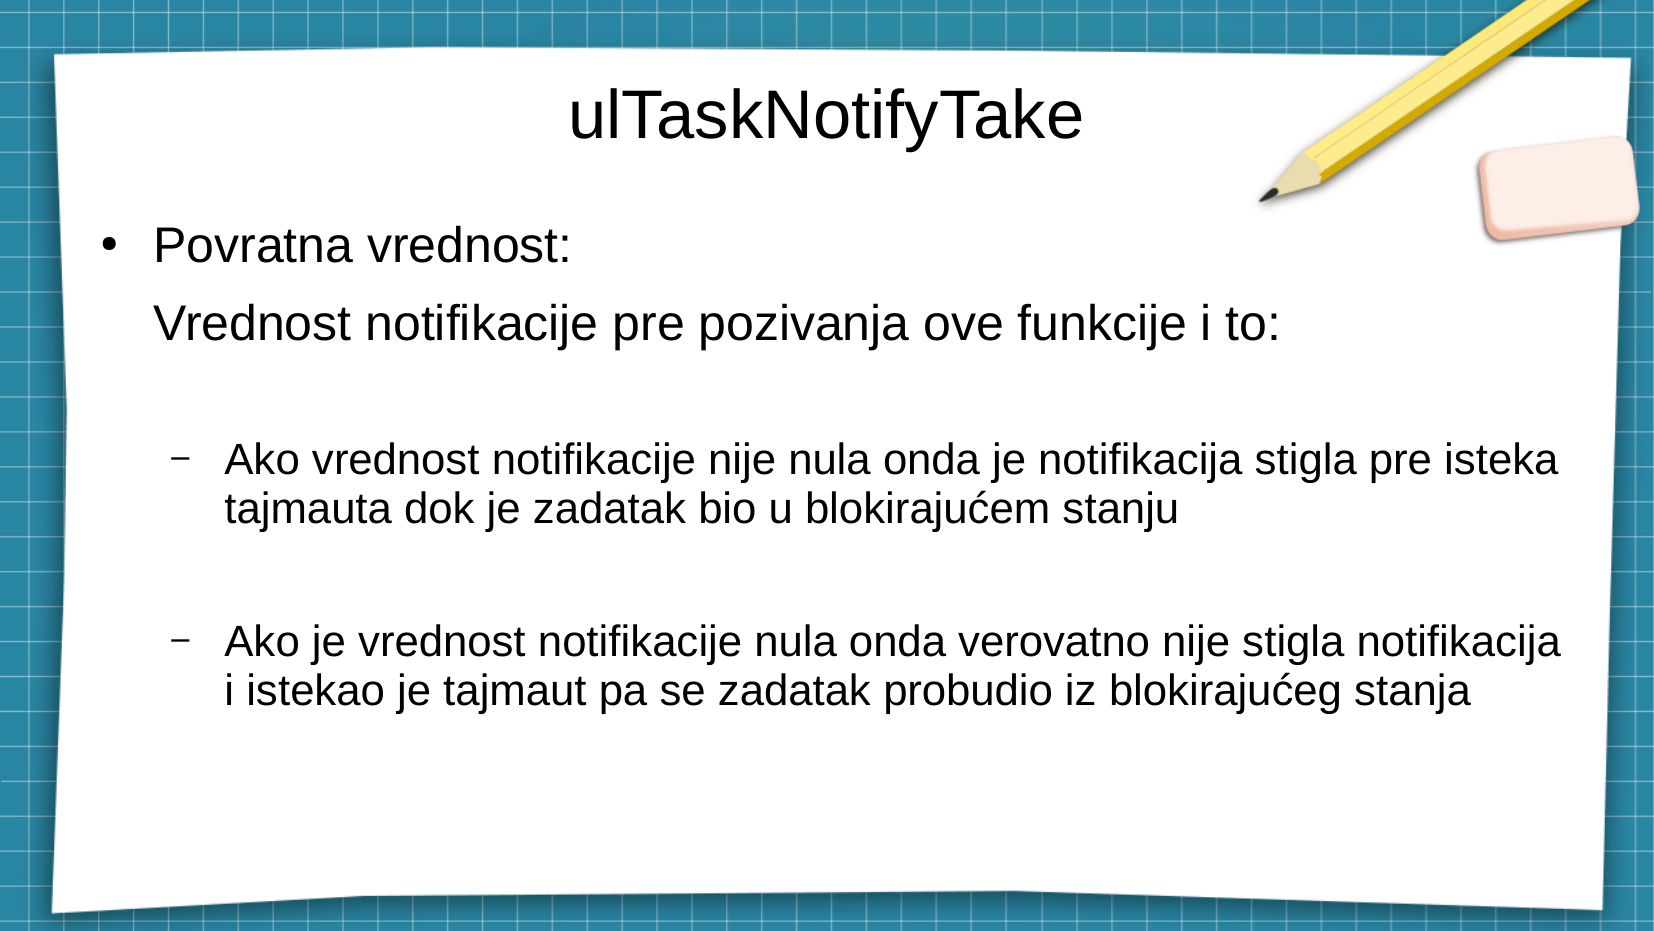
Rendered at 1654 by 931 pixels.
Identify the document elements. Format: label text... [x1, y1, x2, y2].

picture [0, 0, 1654, 931]
list Povratna vrednost: Vrednost notifikacije pre pozivanja ove funkcije i to: Ako vrednost notifikacije nije nula onda je notifikacija stigla pre isteka tajmauta dok je zadatak bio u blokirajućem stanju Ako je vrednost notifikacije nula onda verovatno nije stigla notifikacija i istekao je tajmaut pa se zadatak probudio iz blokirajućeg stanja [82, 217, 1571, 758]
title ulTaskNotifyTake [82, 37, 1571, 193]
